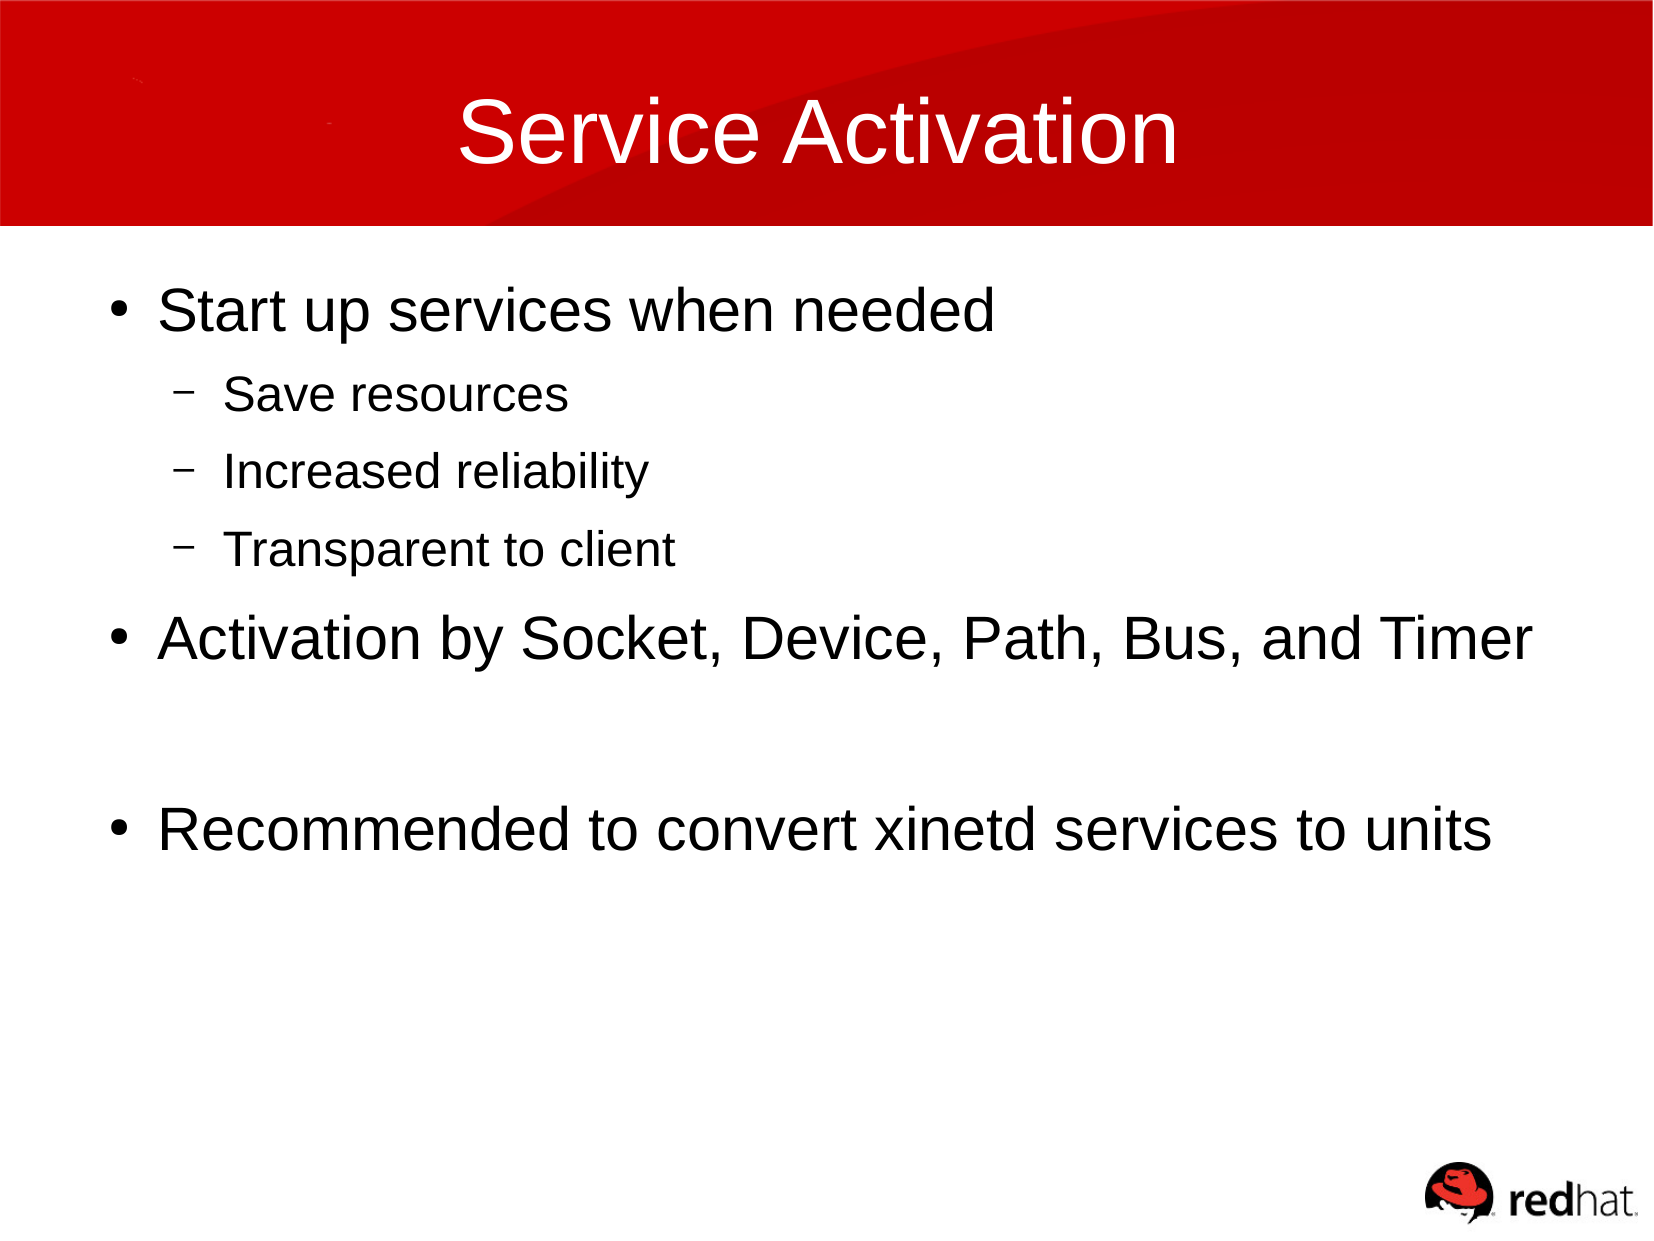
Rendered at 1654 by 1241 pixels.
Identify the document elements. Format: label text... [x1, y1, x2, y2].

picture [1425, 1162, 1638, 1232]
picture [0, 0, 1653, 226]
list Start up services when needed Save resources Increased reliability Transparent to client Activation by Socket, Device, Path, Bus, and Timer Recommended to convert xinetd services to units [92, 180, 1581, 974]
title Service Activation [75, 37, 1564, 226]
